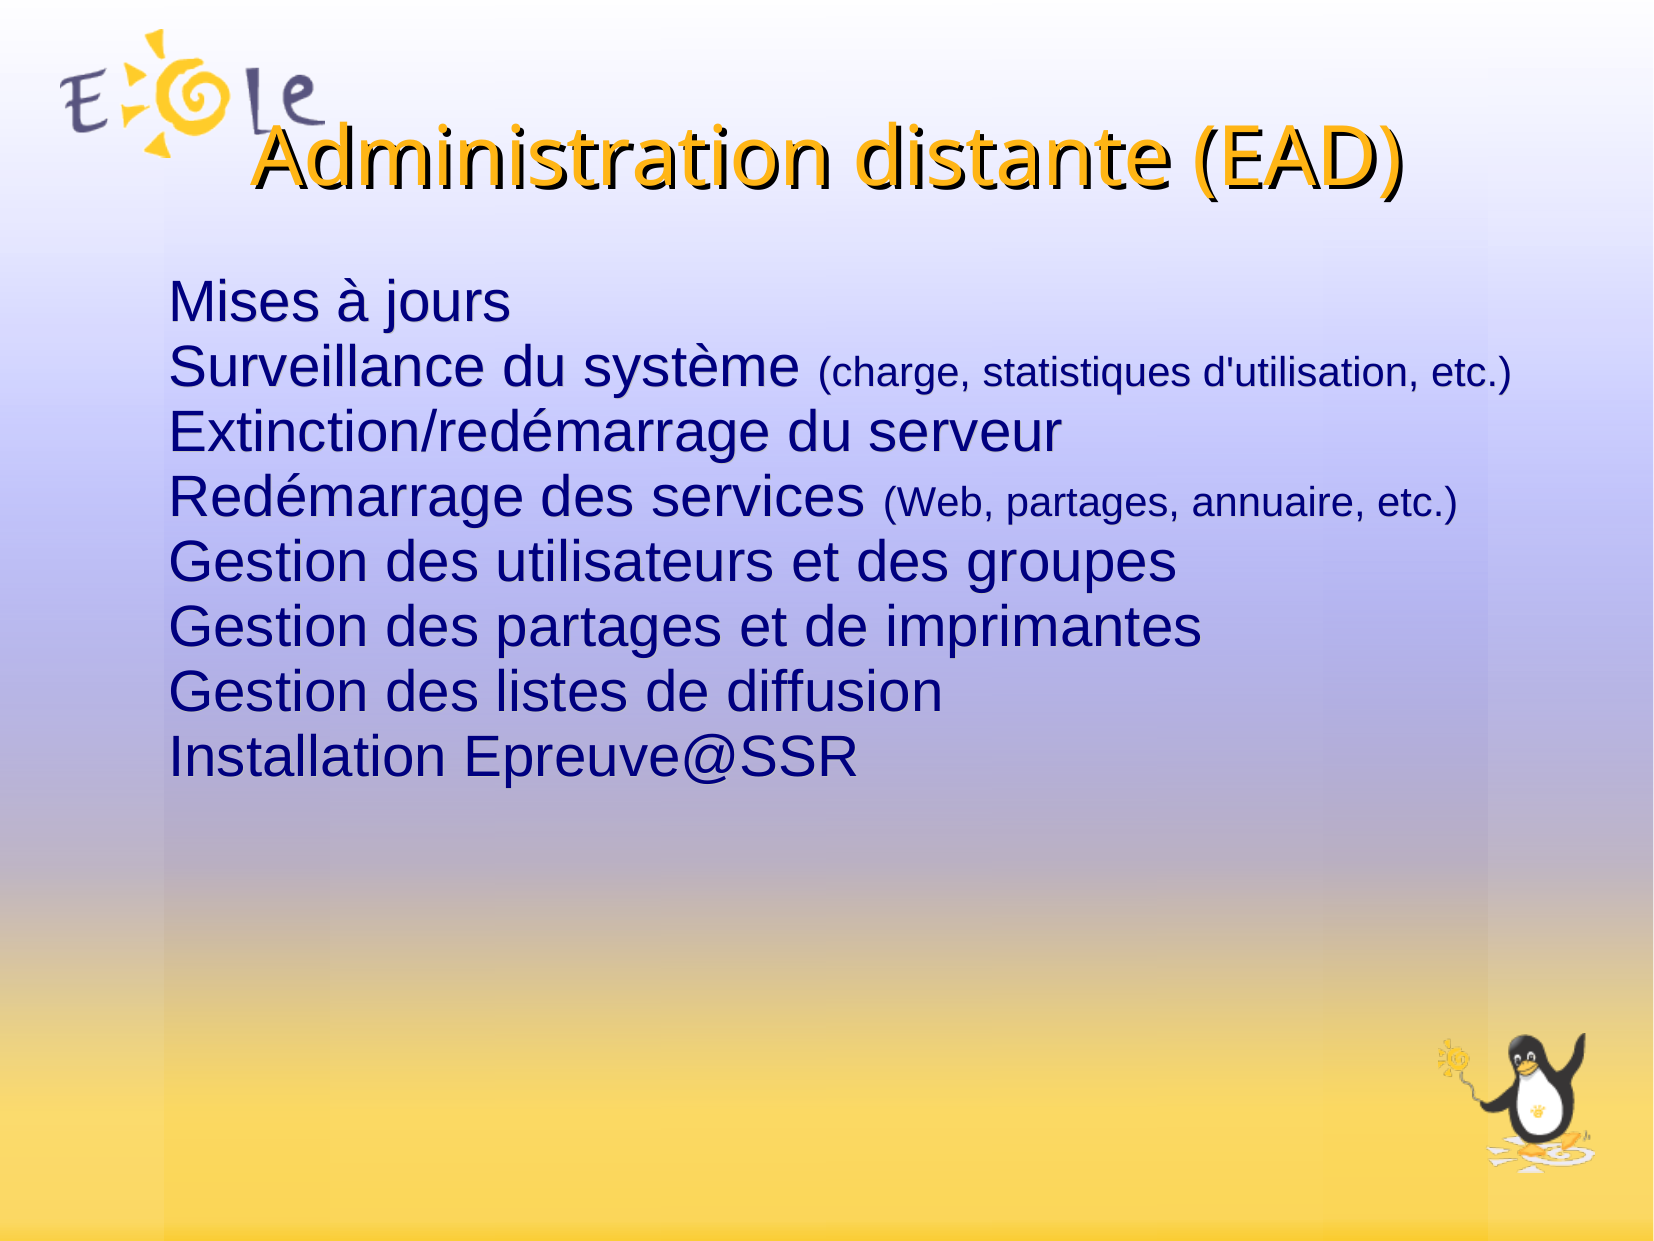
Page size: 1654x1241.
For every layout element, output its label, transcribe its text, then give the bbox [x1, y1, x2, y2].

picture [0, 0, 1654, 1241]
title Administration distante (EAD) [82, 49, 1571, 257]
text_box Mises à jours Surveillance du système (charge, statistiques d'utilisation, etc.) Extinction/redémarrage du serveur Redémarrage des services (Web, partages, annuaire, etc.) Gestion des utilisateurs et des groupes Gestion des partages et de imprimantes Gestion des listes de diffusion Installation Epreuve@SSR [118, 261, 1536, 1063]
